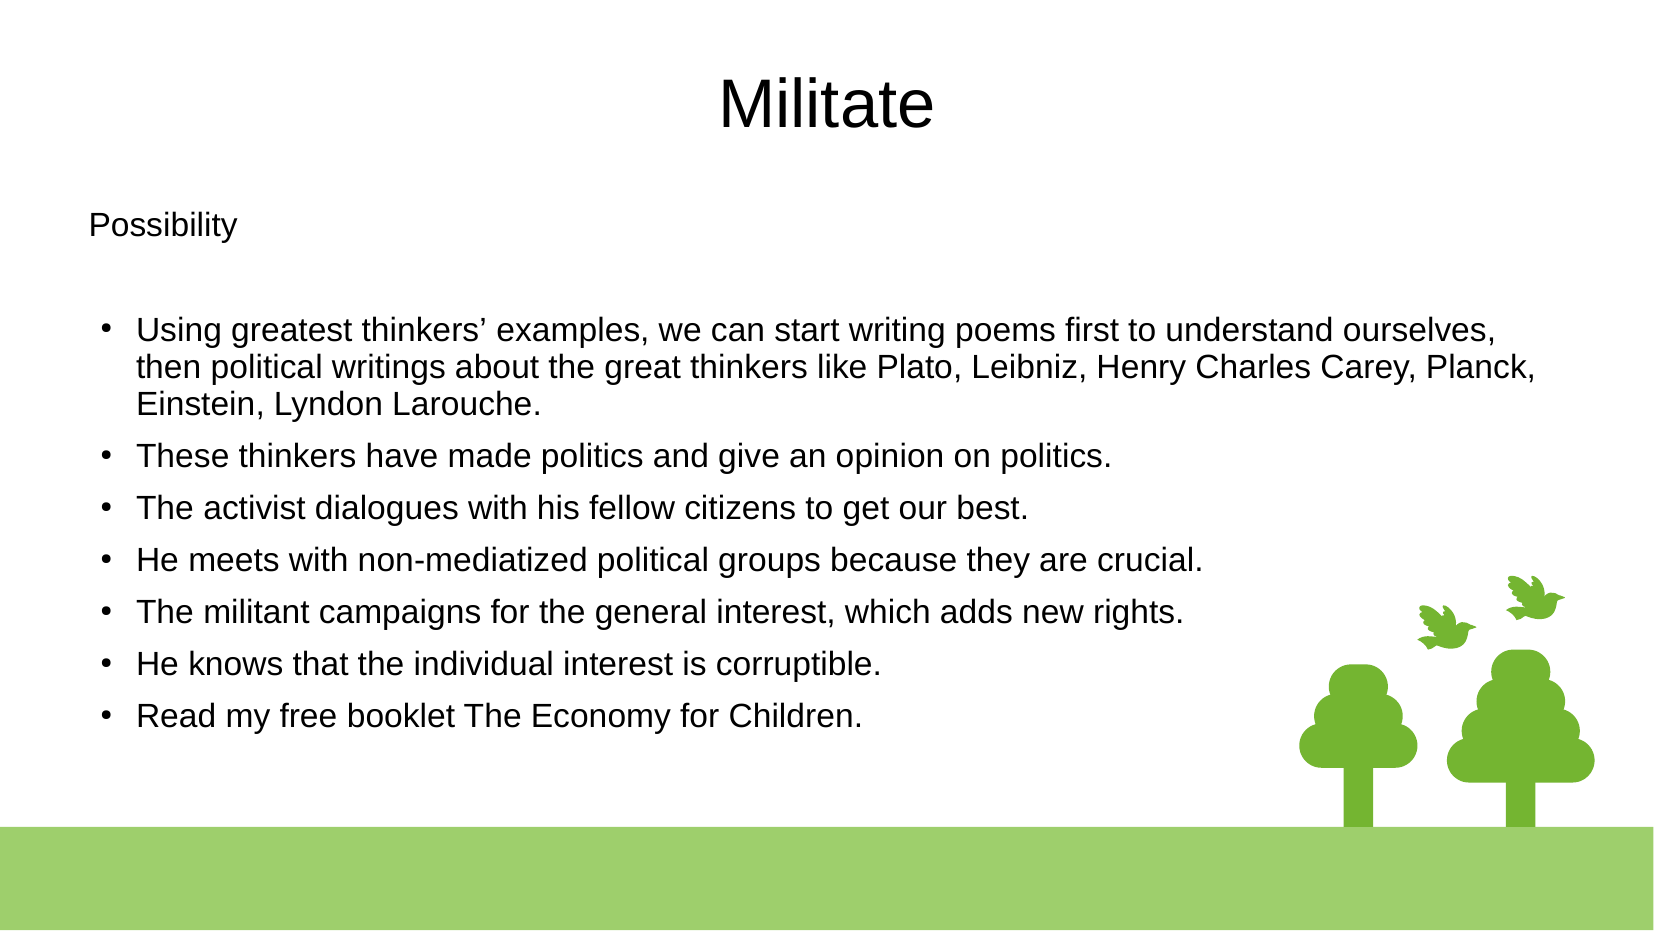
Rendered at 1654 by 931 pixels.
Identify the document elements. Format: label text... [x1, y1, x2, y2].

title Militate [88, 29, 1565, 178]
list Possibility Using greatest thinkers’ examples, we can start writing poems first to understand ourselves, then political writings about the great thinkers like Plato, Leibniz, Henry Charles Carey, Planck, Einstein, Lyndon Larouche. These thinkers have made politics and give an opinion on politics. The activist dialogues with his fellow citizens to get our best. He meets with non-mediatized political groups because they are crucial. The militant campaigns for the general interest, which adds new rights. He knows that the individual interest is corruptible. Read my free booklet The Economy for Children. [88, 206, 1565, 739]
